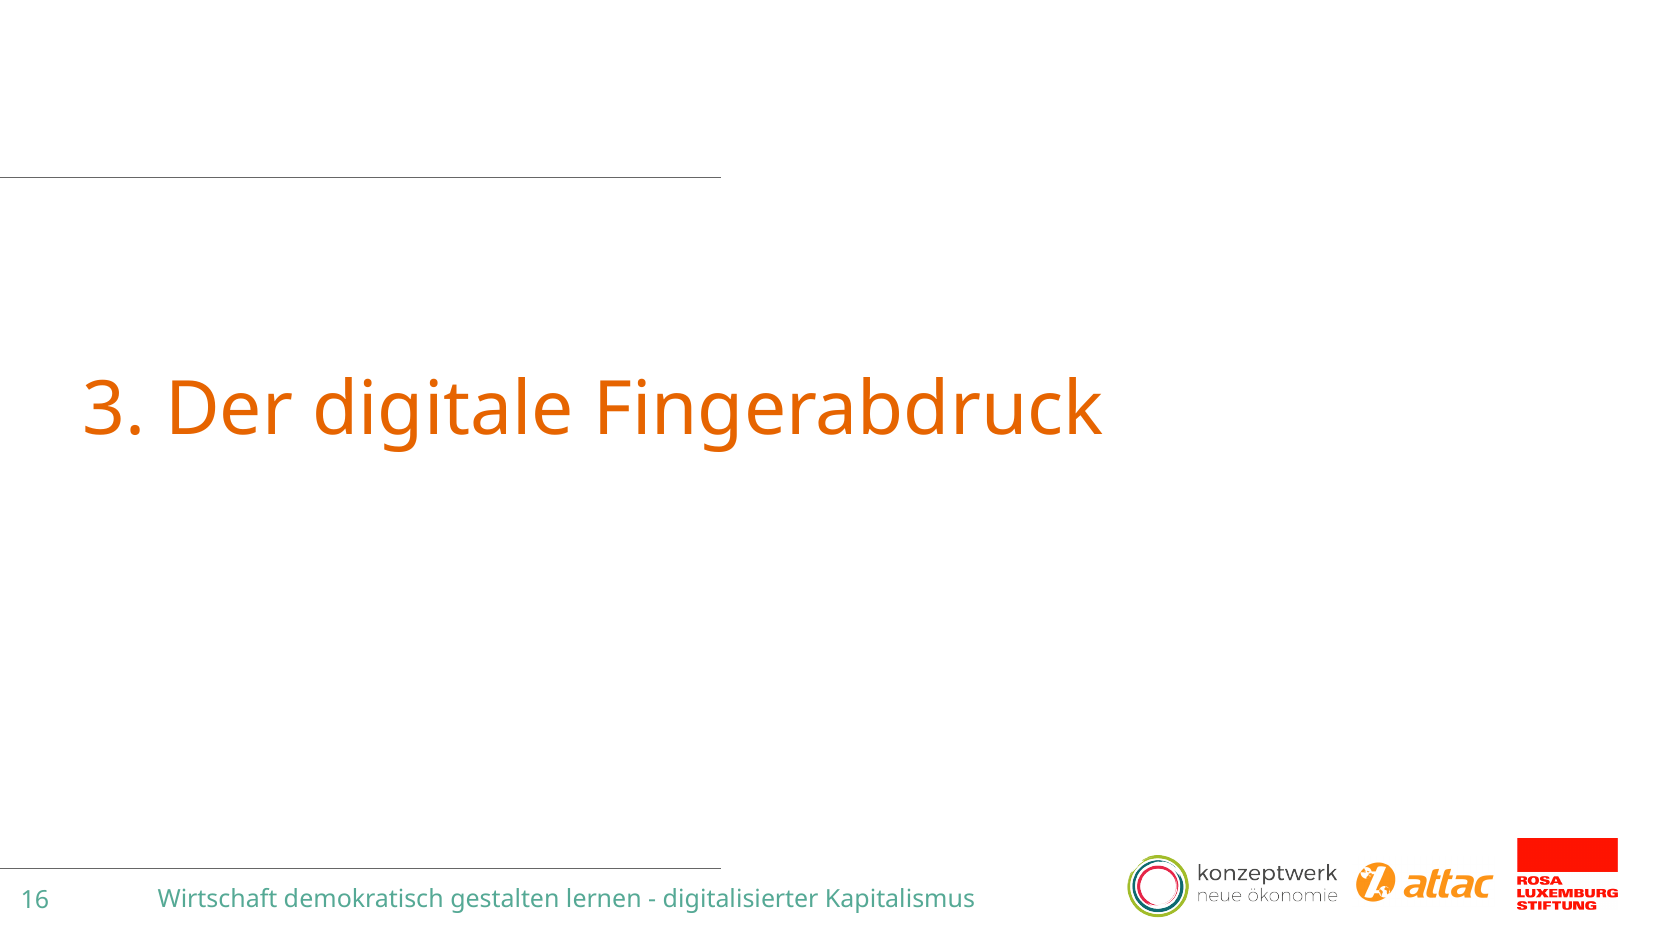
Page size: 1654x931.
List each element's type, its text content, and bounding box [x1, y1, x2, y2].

picture [1517, 838, 1618, 910]
picture [1110, 838, 1495, 931]
list 3. Der digitale Fingerabdruck [82, 251, 1571, 543]
